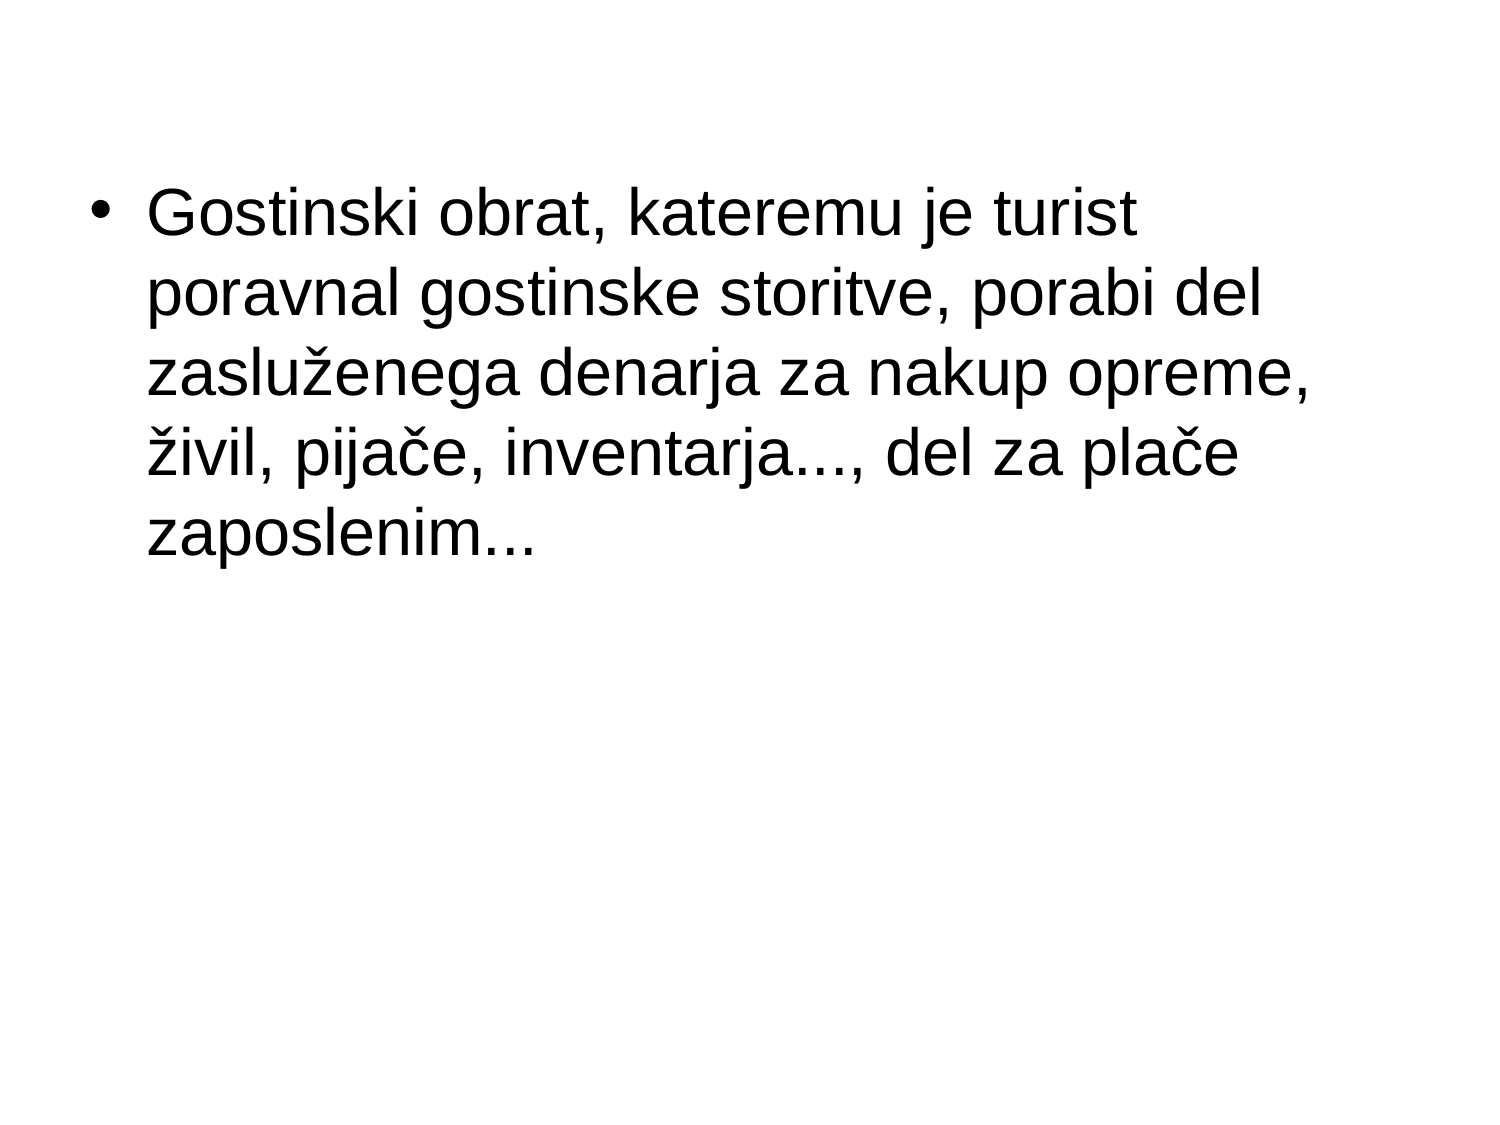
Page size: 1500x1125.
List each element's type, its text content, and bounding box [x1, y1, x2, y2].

list Gostinski obrat, kateremu je turist poravnal gostinske storitve, porabi del zasluženega denarja za nakup opreme, živil, pijače, inventarja..., del za plače zaposlenim... [75, 160, 1426, 1006]
